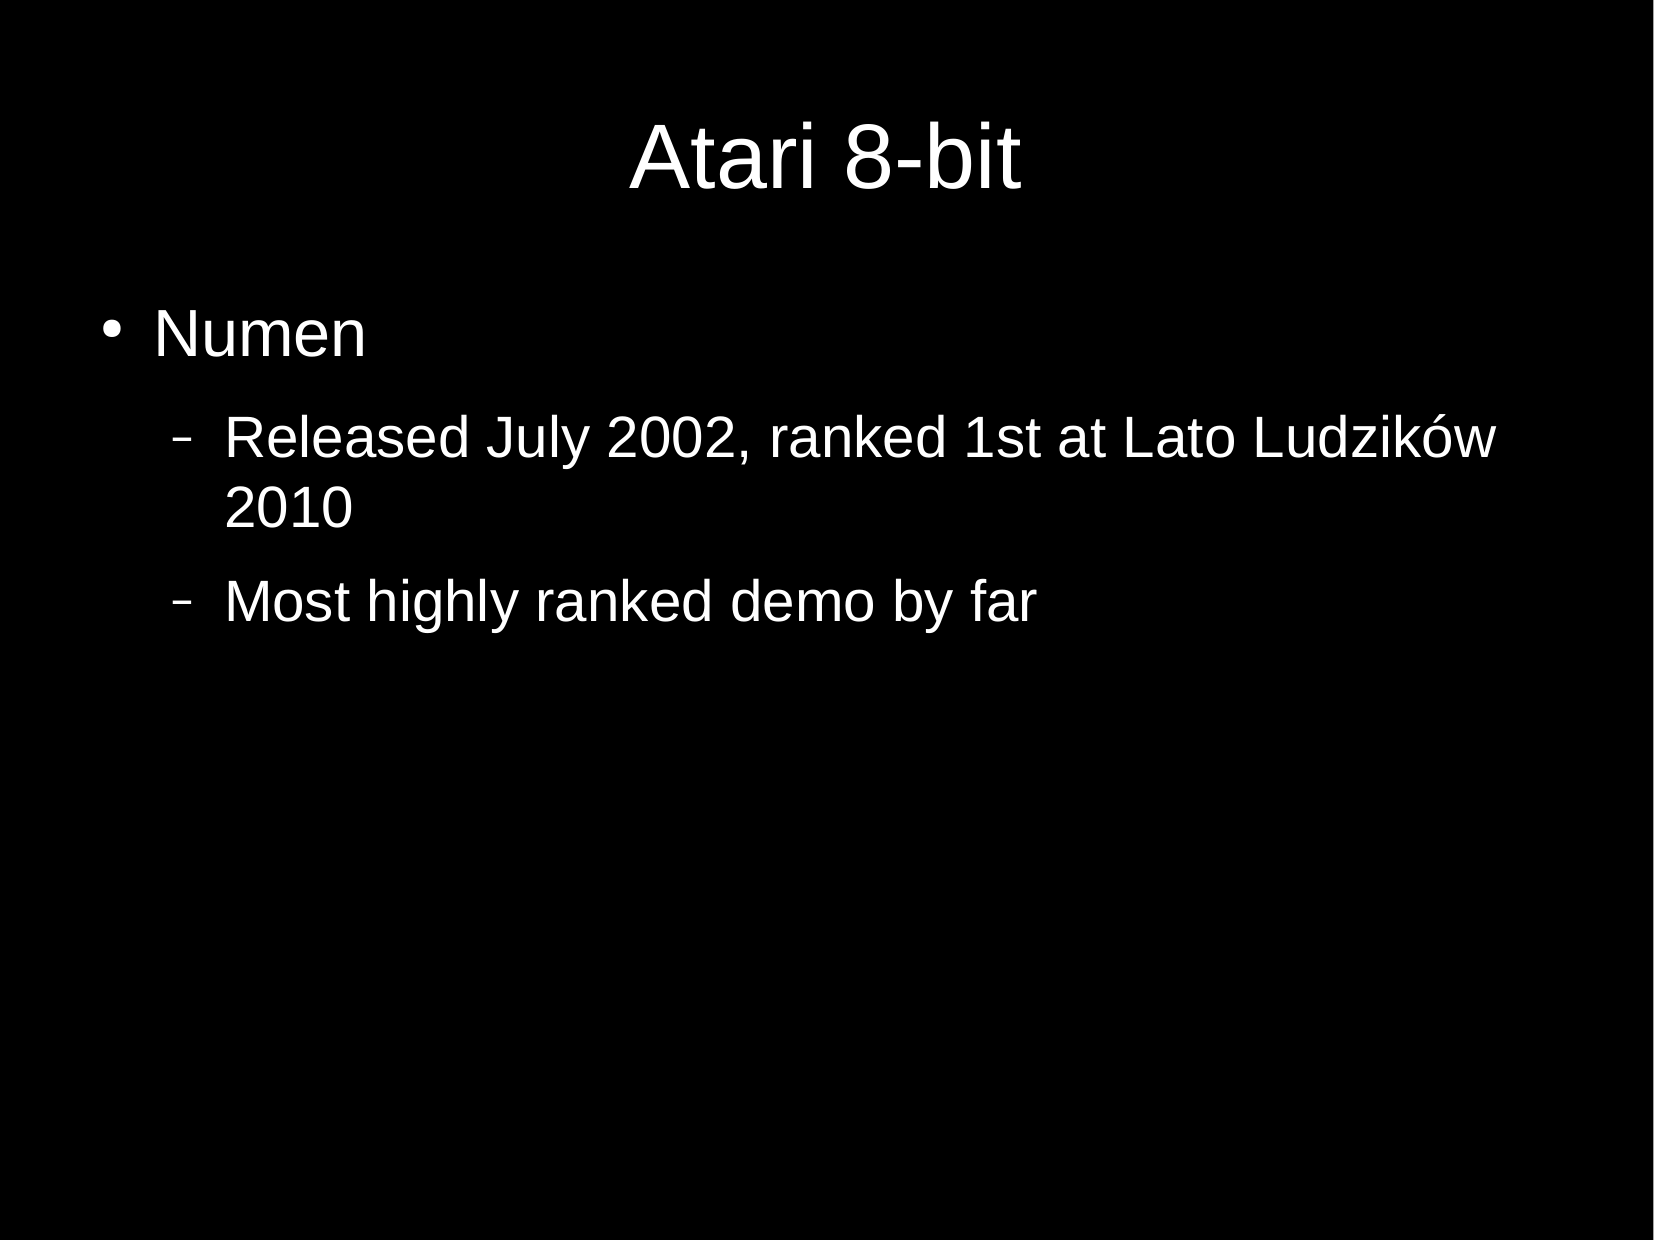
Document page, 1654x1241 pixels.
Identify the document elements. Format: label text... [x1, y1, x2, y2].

list Numen Released July 2002, ranked 1st at Lato Ludzików 2010 Most highly ranked demo by far [82, 290, 1570, 1123]
title Atari 8-bit [82, 56, 1570, 248]
